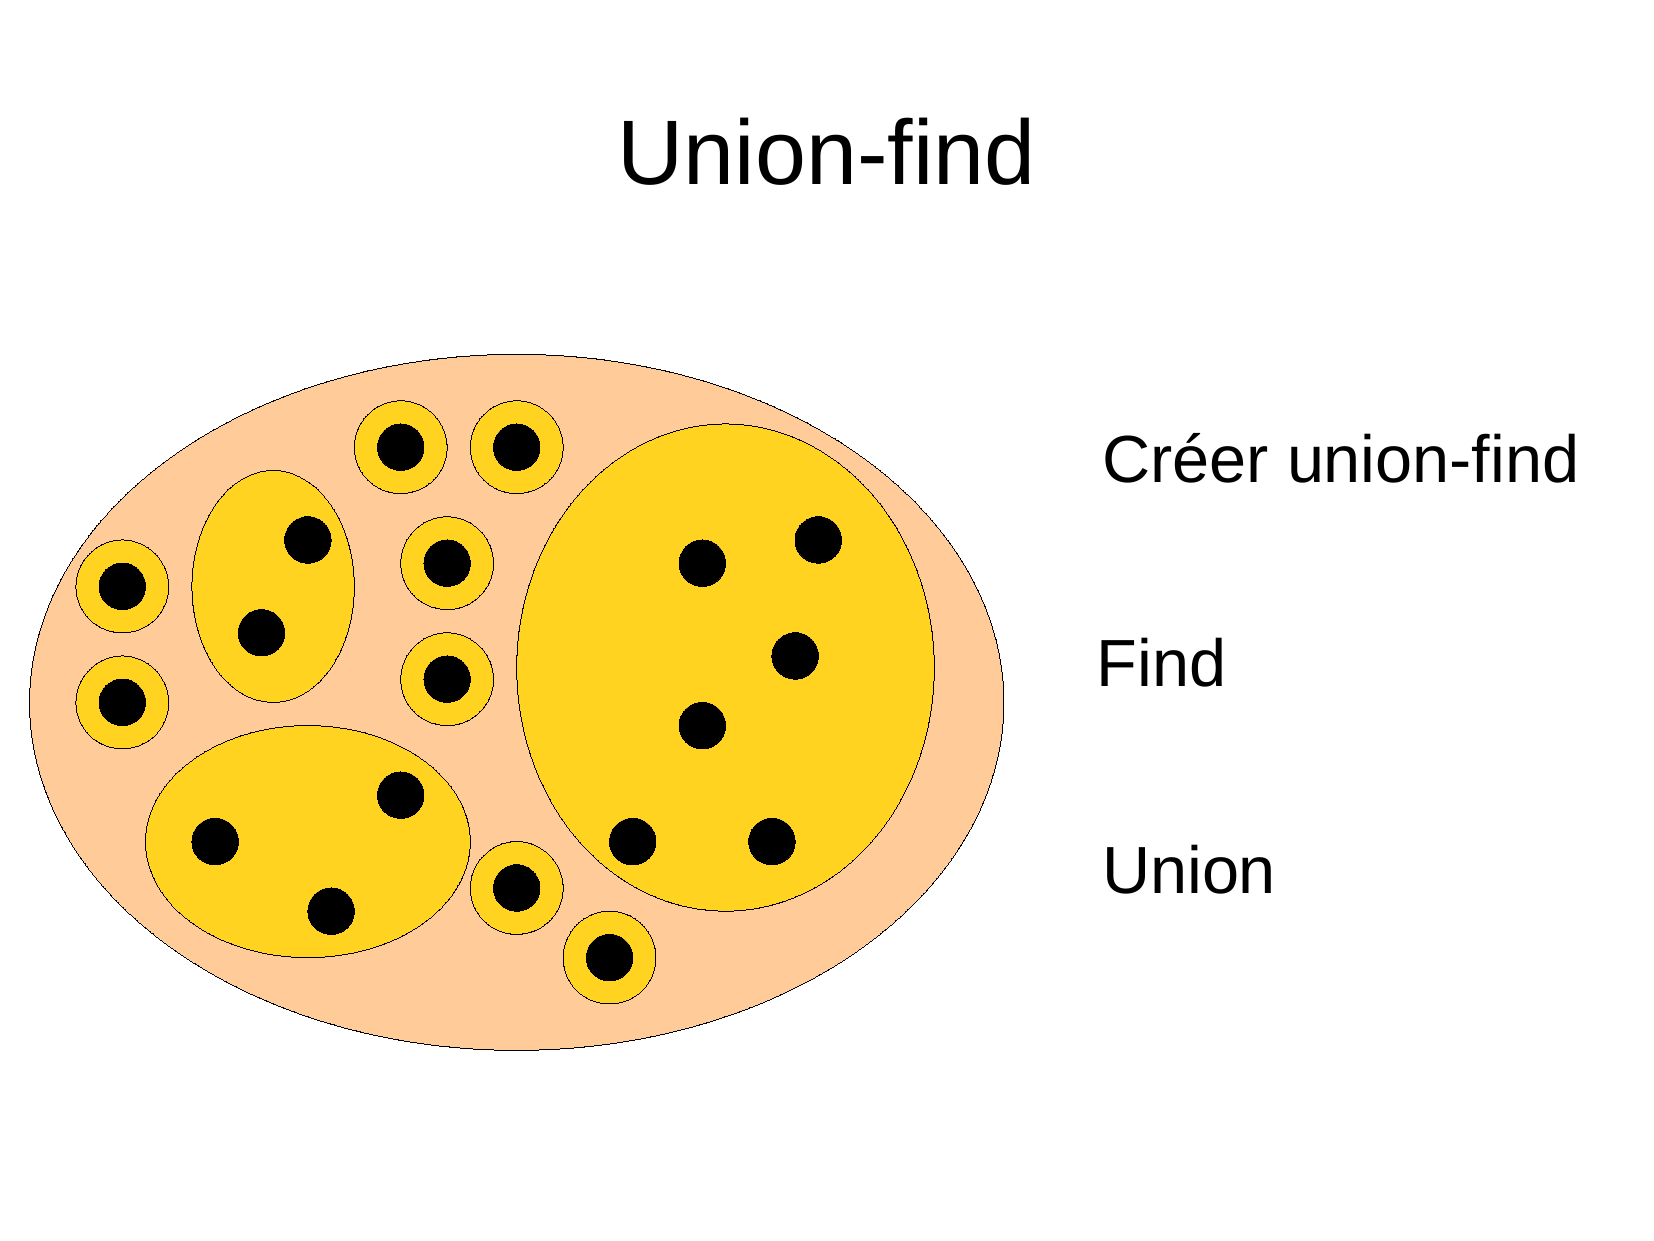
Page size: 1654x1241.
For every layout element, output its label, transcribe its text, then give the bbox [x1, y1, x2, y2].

text_box Find [1082, 619, 1242, 709]
text_box Union [1087, 825, 1292, 916]
text_box Créer union-find [1087, 415, 1597, 505]
title Union-find [82, 49, 1571, 257]
text_box [29, 354, 1004, 1051]
